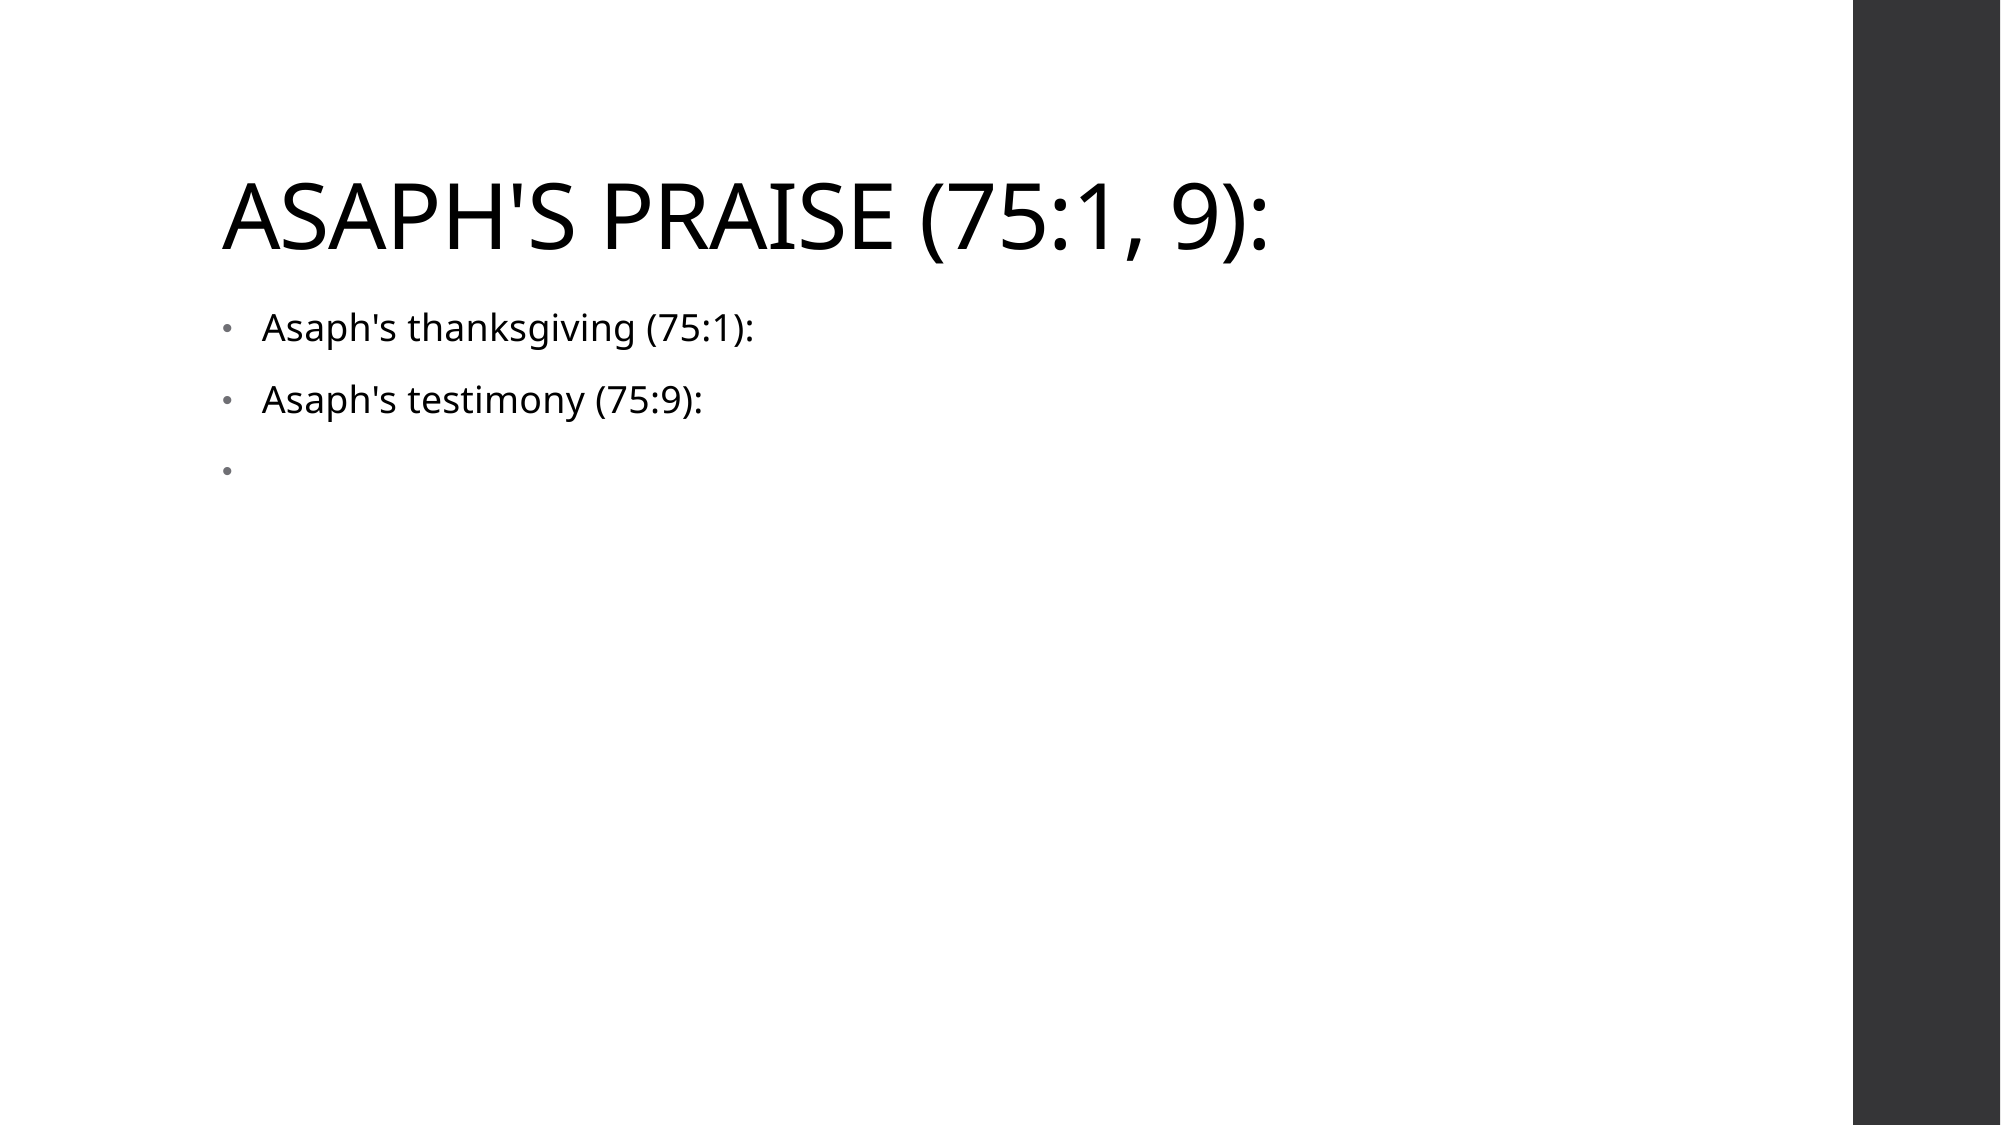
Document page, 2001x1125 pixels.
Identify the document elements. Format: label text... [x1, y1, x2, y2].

title ASAPH'S PRAISE (75:1, 9): [206, 60, 1797, 278]
list Asaph's thanksgiving (75:1): Asaph's testimony (75:9): [206, 299, 1617, 1014]
